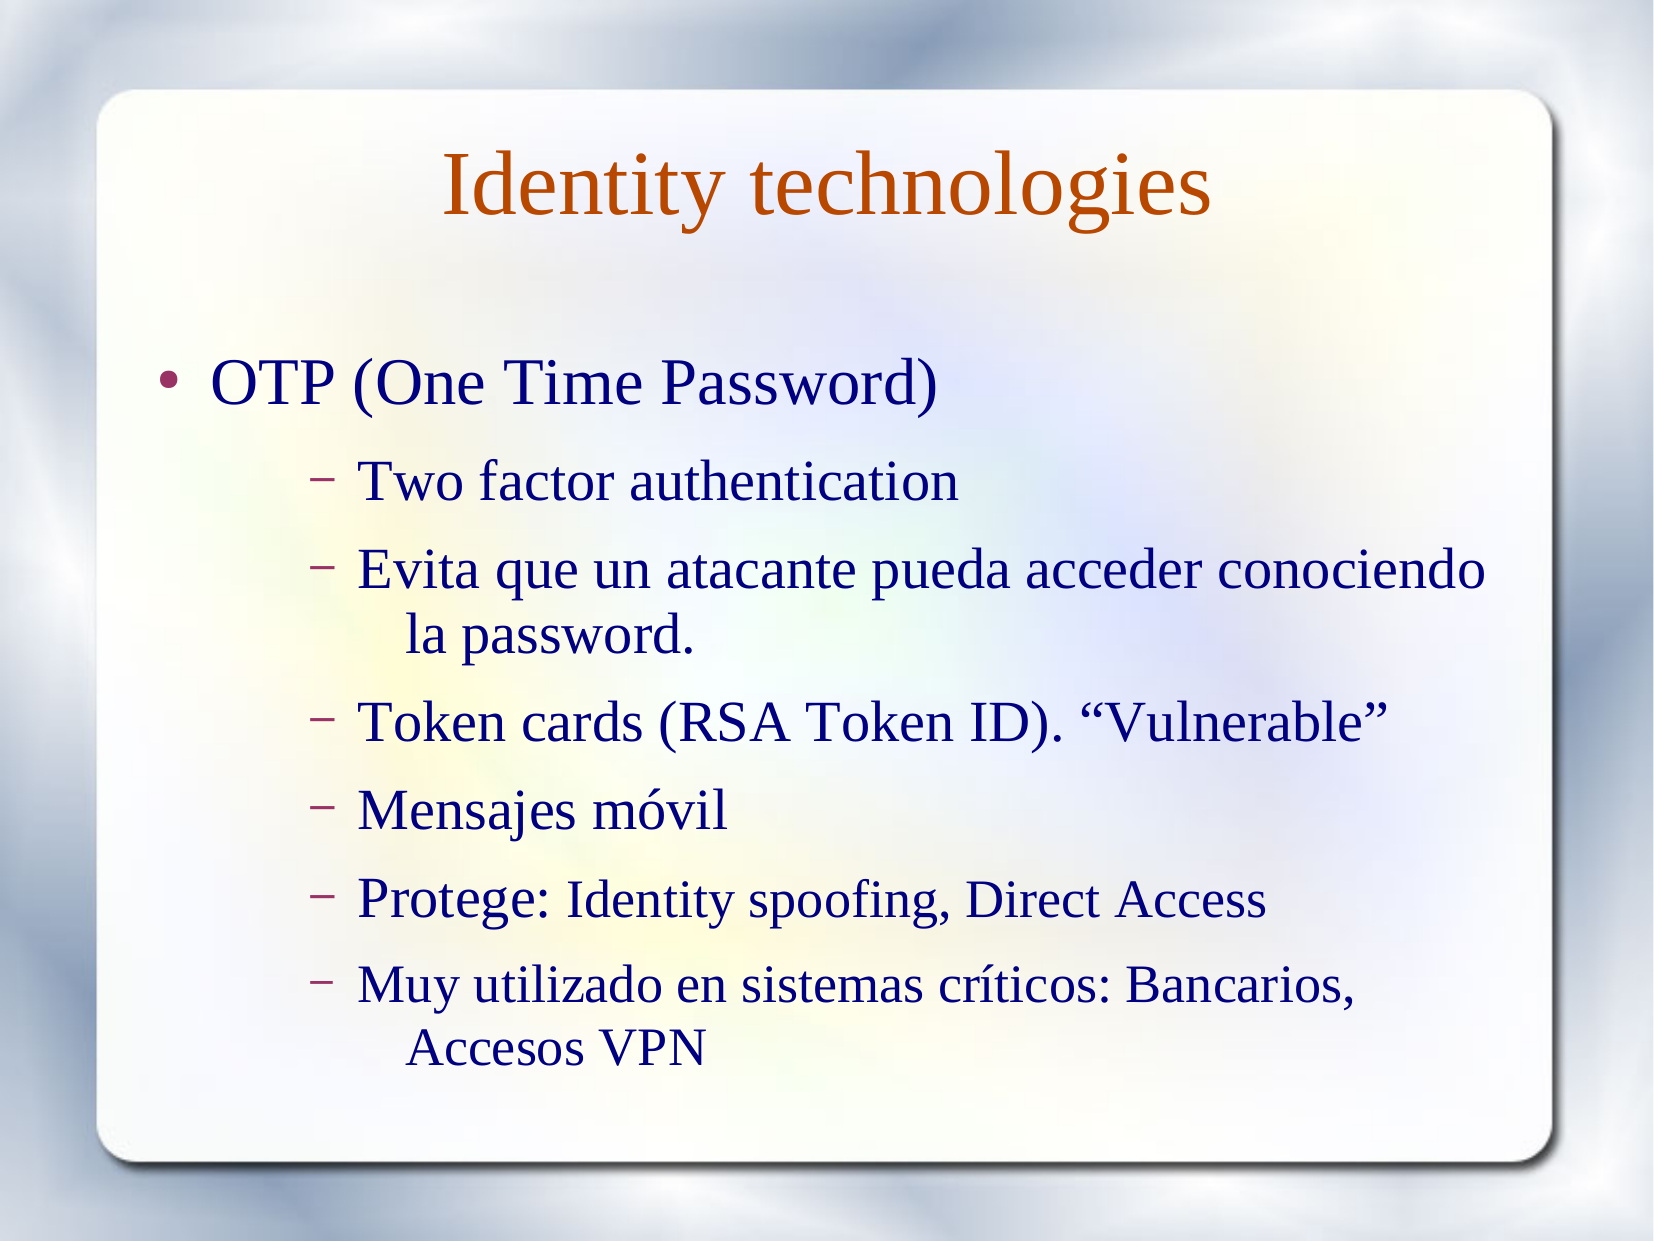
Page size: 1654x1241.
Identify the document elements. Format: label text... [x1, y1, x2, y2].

title Identity technologies [121, 132, 1534, 235]
list OTP (One Time Password) Two factor authentication Evita que un atacante pueda acceder conociendo la password. Token cards (RSA Token ID). “Vulnerable” Mensajes móvil Protege: Identity spoofing, Direct Access Muy utilizado en sistemas críticos: Bancarios, Accesos VPN [121, 344, 1534, 1149]
picture [0, 0, 1654, 1241]
